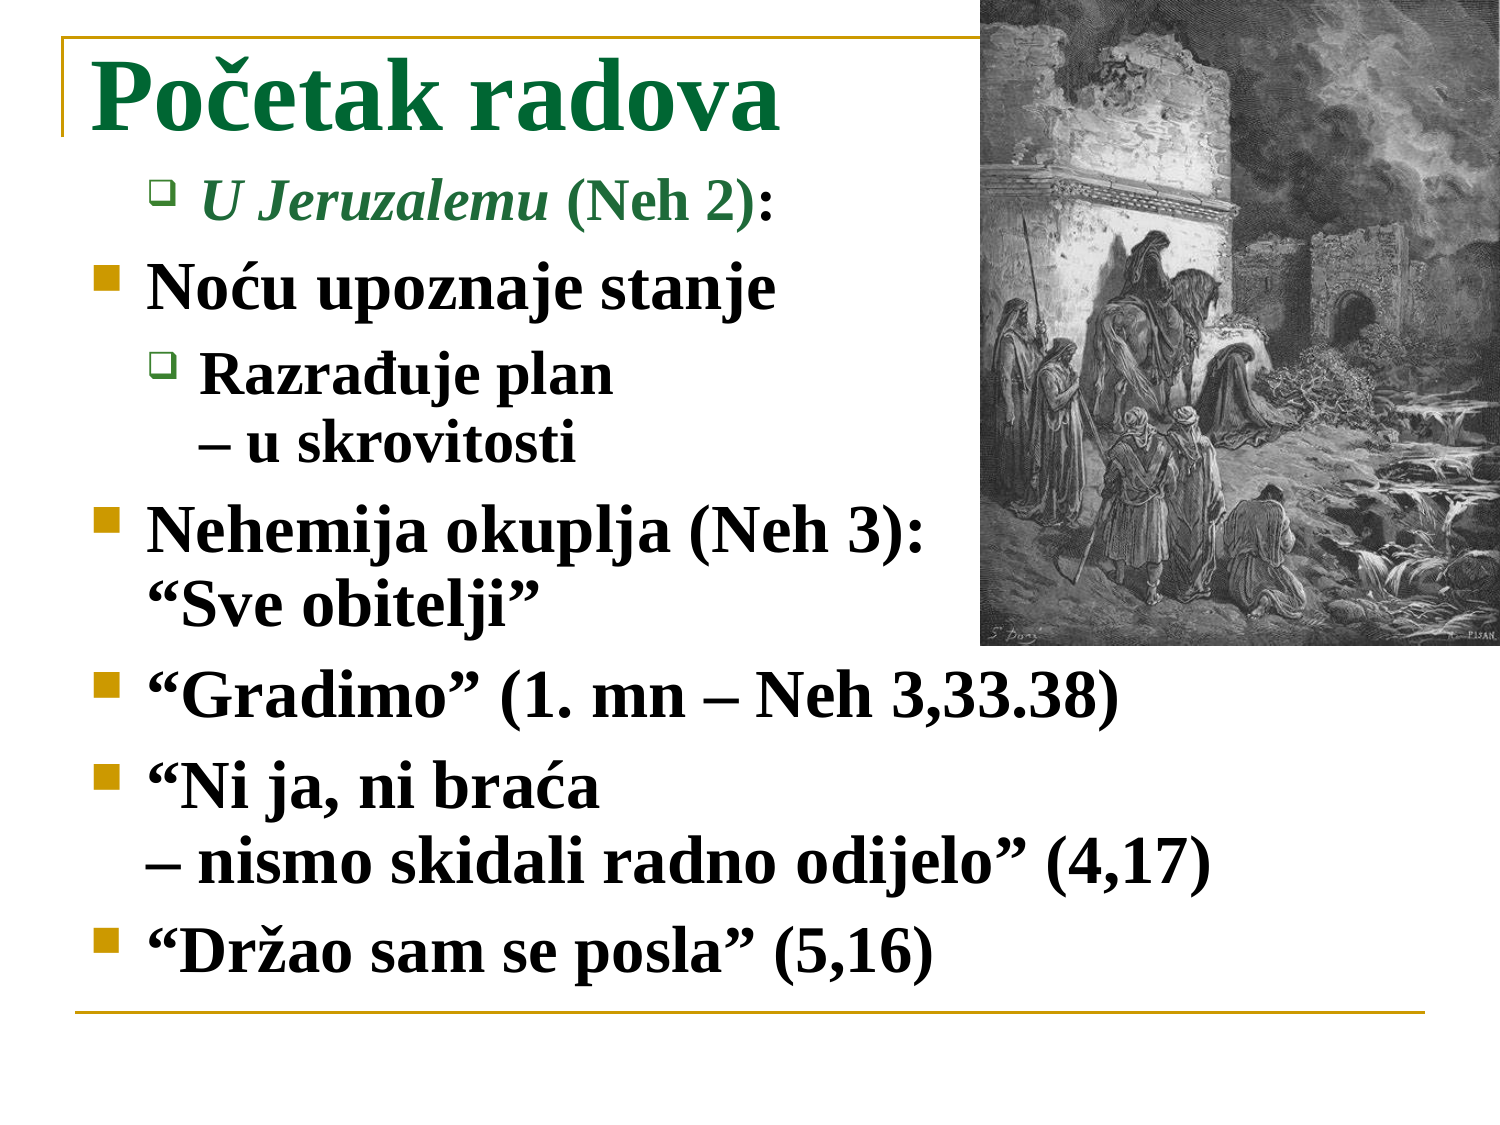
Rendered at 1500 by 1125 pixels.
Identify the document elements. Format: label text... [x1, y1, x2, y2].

picture [980, 0, 1500, 646]
list U Jeruzalemu (Neh 2): Noću upoznaje stanje Razrađuje plan – u skrovitosti Nehemija okuplja (Neh 3): “Sve obitelji” “Gradimo” (1. mn – Neh 3,33.38) “Ni ja, ni braća – nismo skidali radno odijelo” (4,17) “Držao sam se posla” (5,16) [74, 160, 1424, 1006]
title Početak radova [75, 19, 980, 160]
